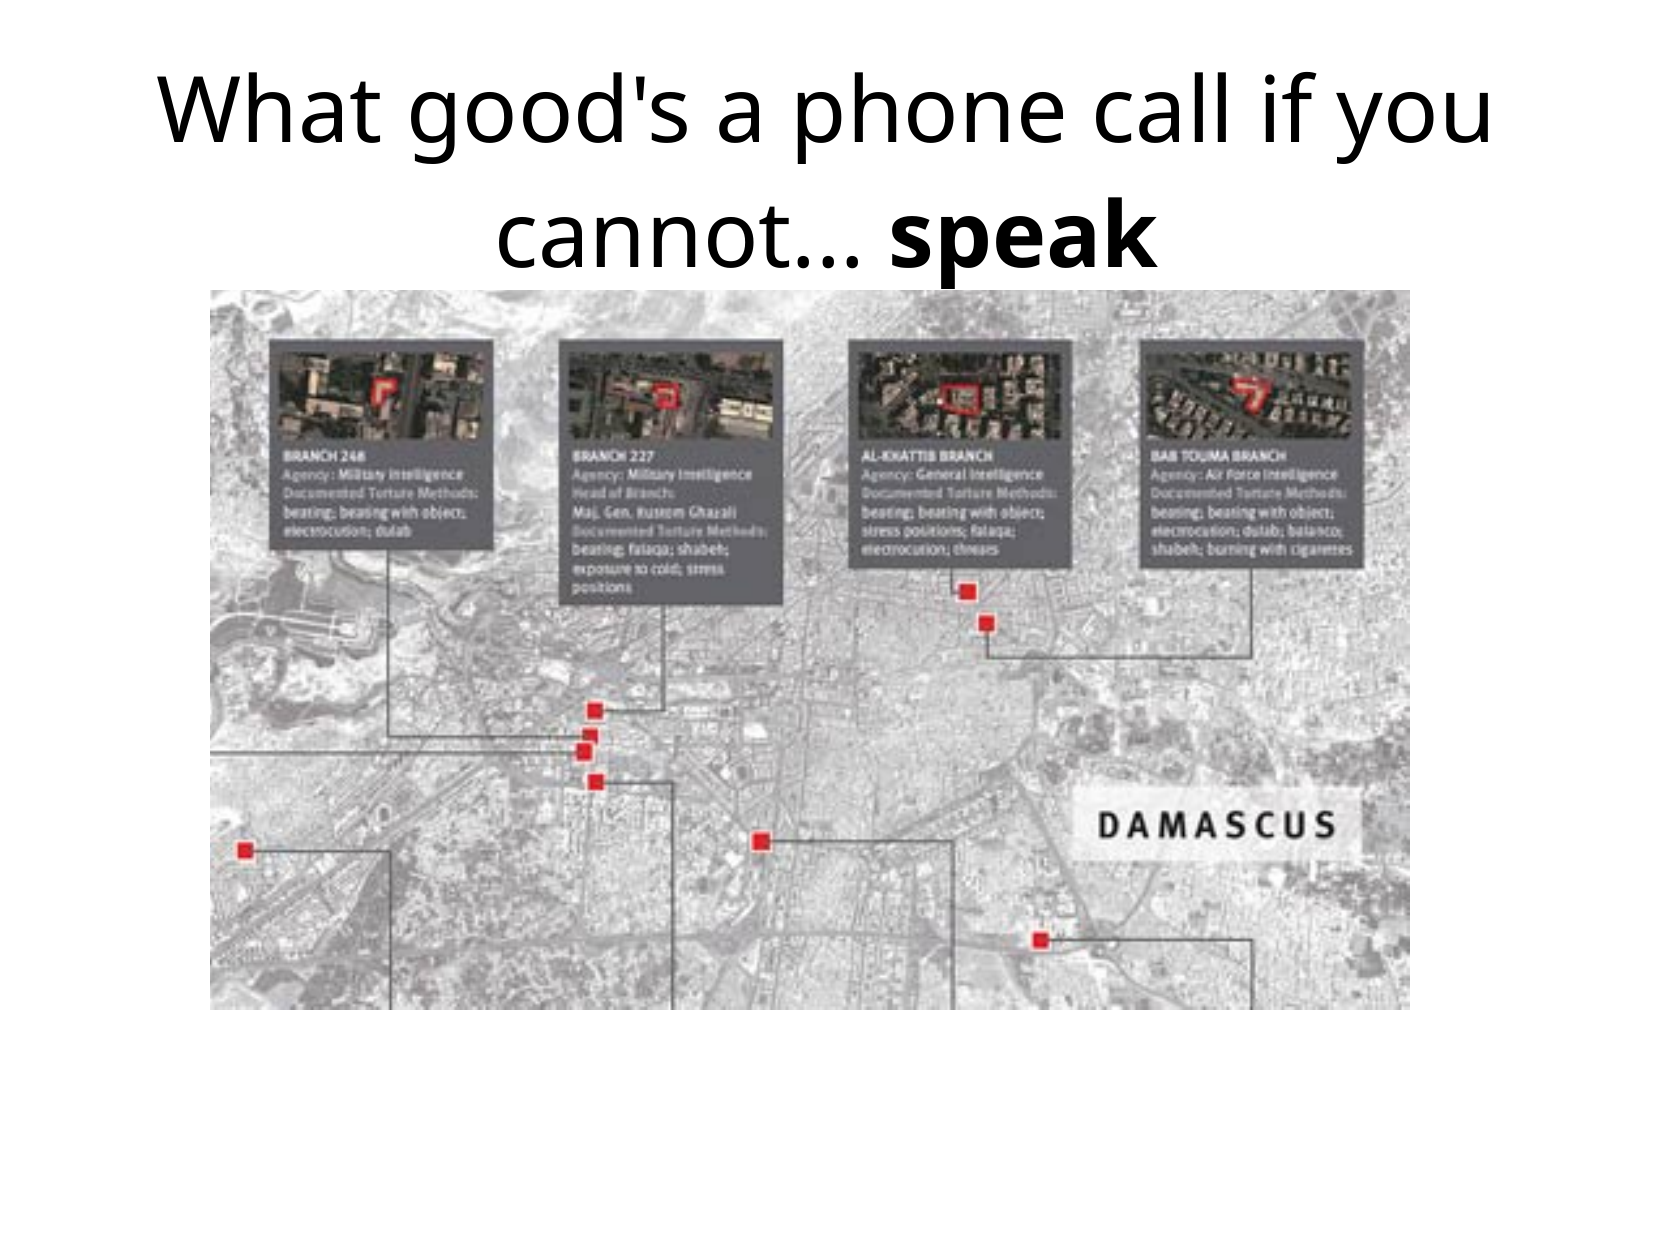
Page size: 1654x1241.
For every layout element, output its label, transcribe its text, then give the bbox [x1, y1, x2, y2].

picture [210, 290, 1410, 1010]
title What good's a phone call if you cannot... speak [82, 49, 1571, 291]
